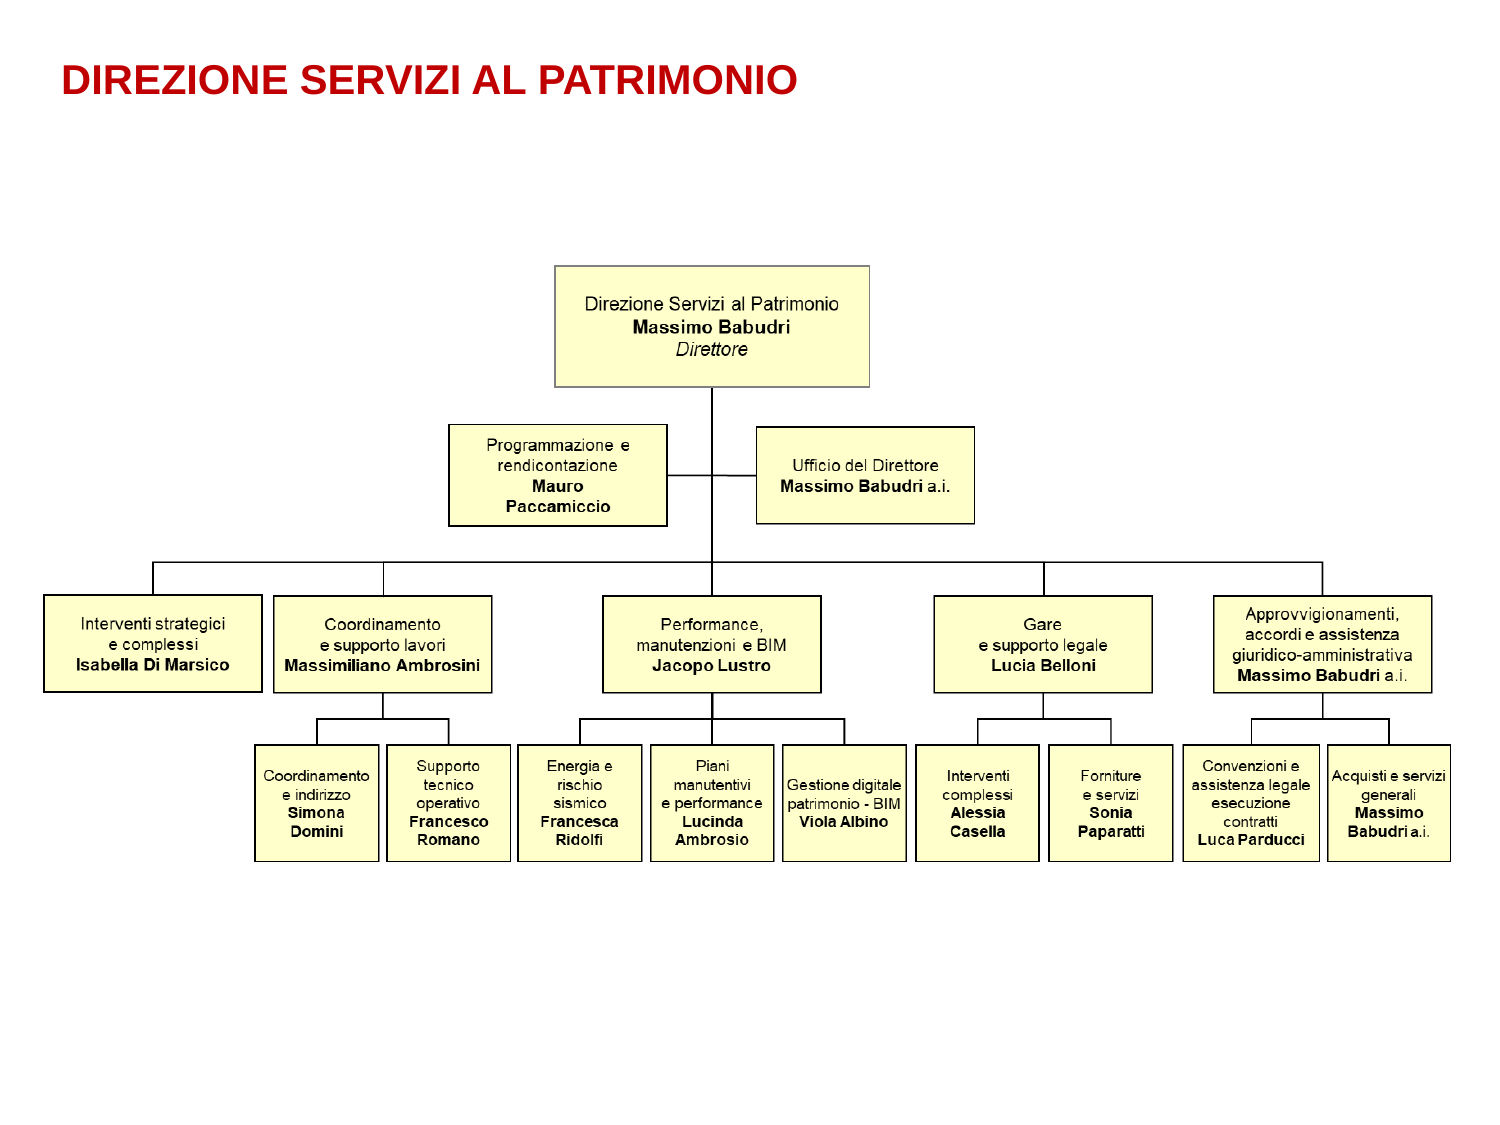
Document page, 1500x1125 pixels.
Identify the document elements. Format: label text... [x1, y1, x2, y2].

text_box DIREZIONE SERVIZI AL PATRIMONIO [46, 45, 1458, 128]
picture [43, 265, 1460, 862]
